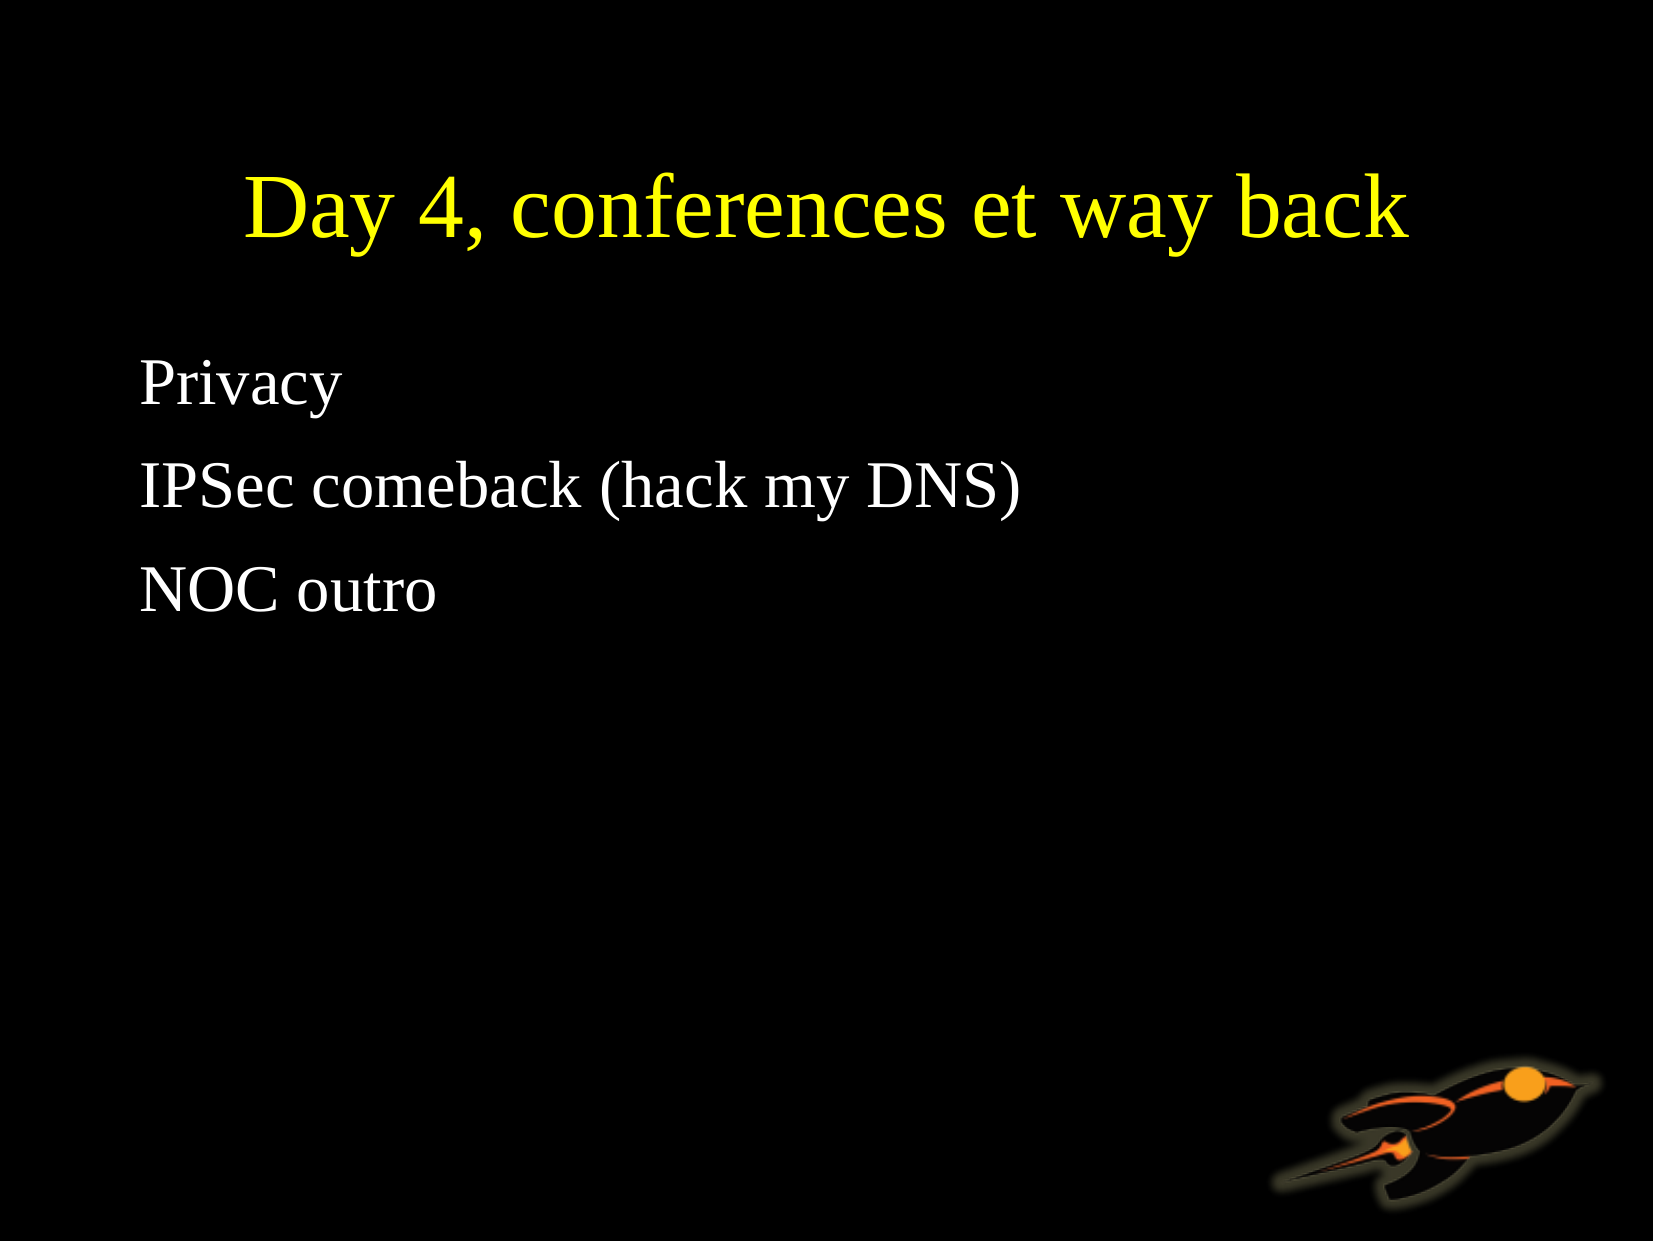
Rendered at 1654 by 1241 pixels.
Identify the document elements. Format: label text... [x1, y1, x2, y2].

picture [1219, 1032, 1653, 1241]
title Day 4, conferences et way back [121, 102, 1533, 311]
list Privacy IPSec comeback (hack my DNS) NOC outro [121, 344, 1533, 1127]
